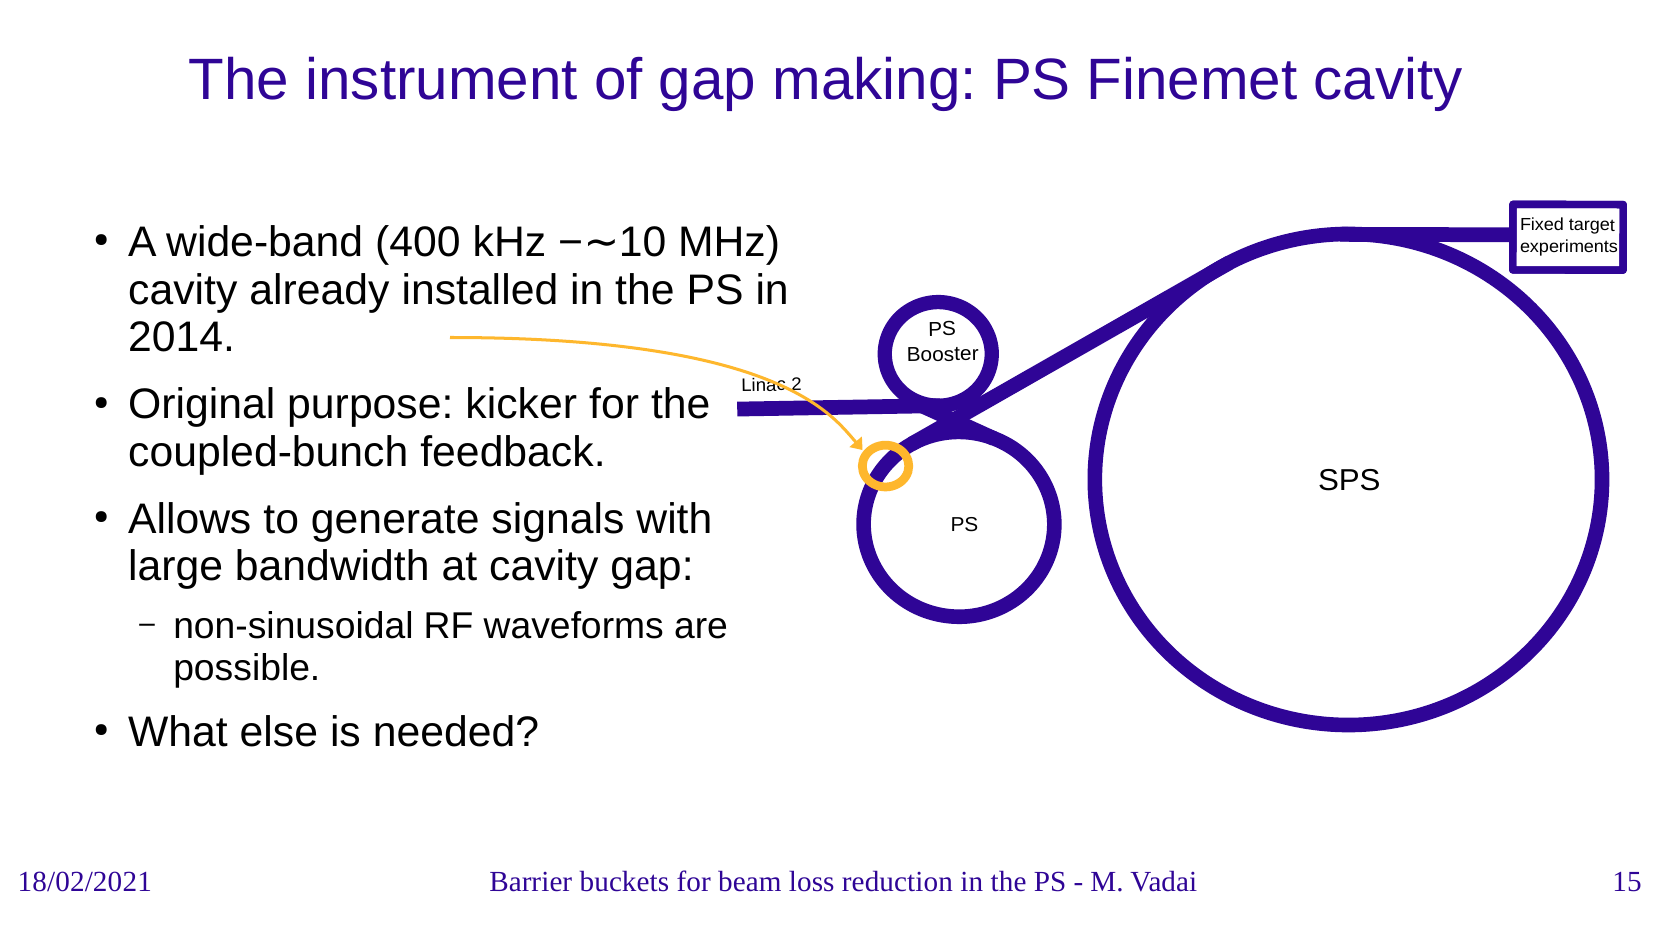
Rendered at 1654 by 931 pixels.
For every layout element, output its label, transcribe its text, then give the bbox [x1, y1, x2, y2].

list A wide-band (400 kHz −∼10 MHz) cavity already installed in the PS in 2014. Original purpose: kicker for the coupled-bunch feedback. Allows to generate signals with large bandwidth at cavity gap: non-sinusoidal RF waveforms are possible. What else is needed? [82, 217, 809, 758]
title The instrument of gap making: PS Finemet cavity [82, 1, 1571, 157]
picture [737, 200, 1627, 733]
